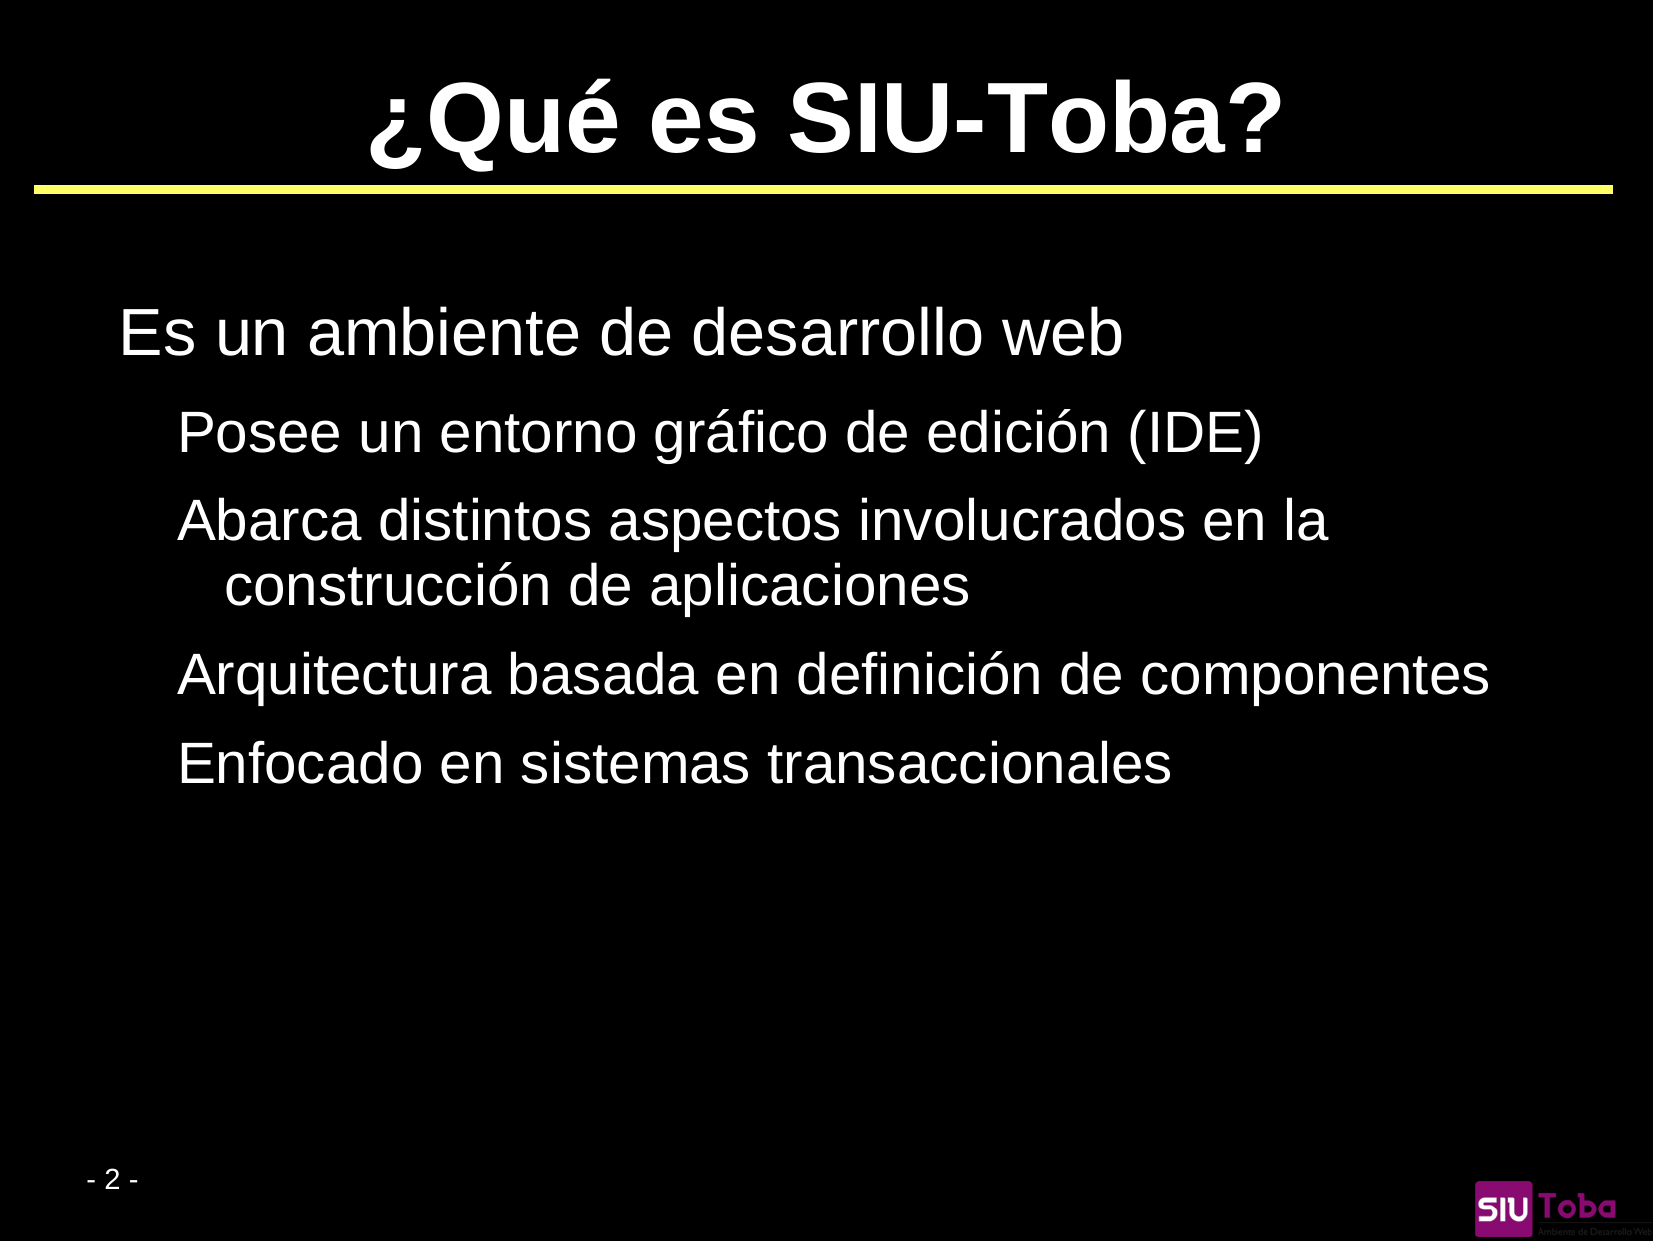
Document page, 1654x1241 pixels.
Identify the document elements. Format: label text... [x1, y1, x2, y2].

list Es un ambiente de desarrollo web Posee un entorno gráfico de edición (IDE) Abarca distintos aspectos involucrados en la construcción de aplicaciones Arquitectura basada en definición de componentes Enfocado en sistemas transaccionales [82, 295, 1565, 1095]
picture [1475, 1181, 1652, 1237]
title ¿Qué es SIU-Toba? [58, 54, 1594, 181]
